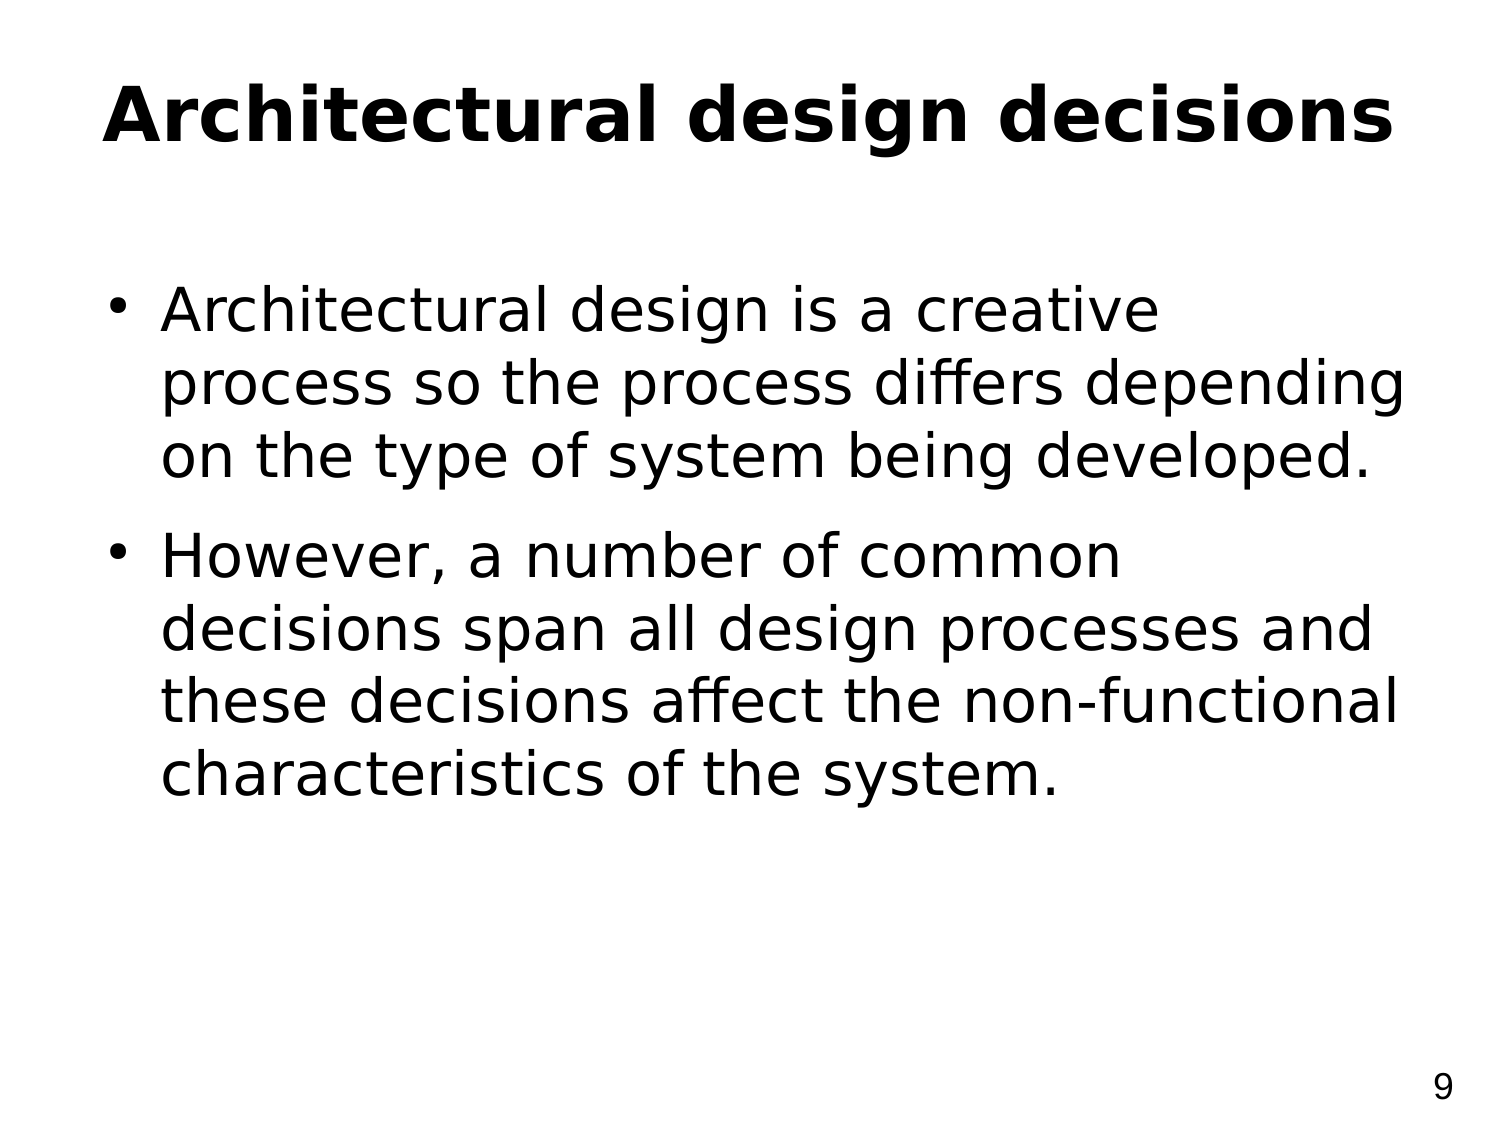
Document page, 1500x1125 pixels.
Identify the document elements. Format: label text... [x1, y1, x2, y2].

title Architectural design decisions [75, 44, 1425, 177]
list Architectural design is a creative process so the process differs depending on the type of system being developed. However, a number of common decisions span all design processes and these decisions affect the non-functional characteristics of the system. [75, 263, 1425, 916]
